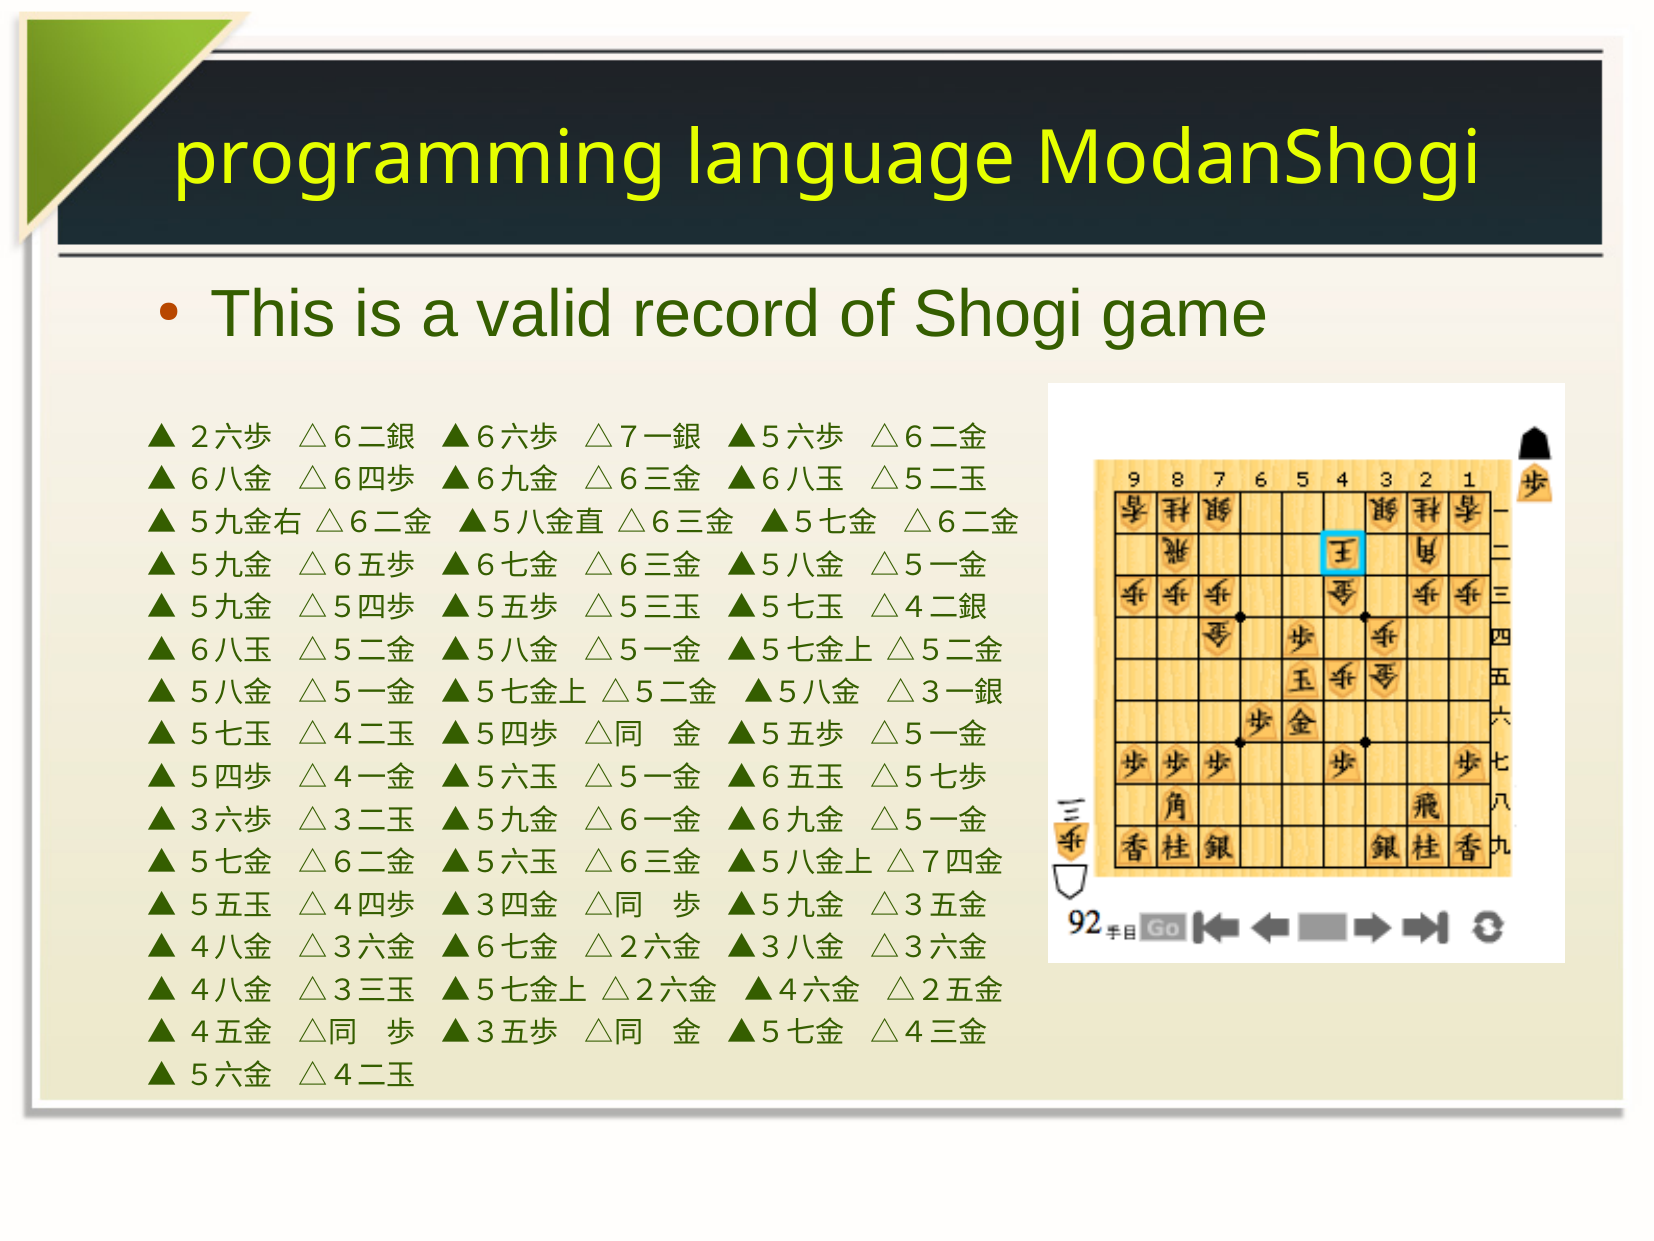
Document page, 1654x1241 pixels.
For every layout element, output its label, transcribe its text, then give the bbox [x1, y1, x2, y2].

title programming language ModanShogi [121, 73, 1534, 237]
list This is a valid record of Shogi game [121, 276, 1534, 1087]
text_box ▲２六歩 △６二銀 ▲６六歩 △７一銀 ▲５六歩 △６二金 ▲６八金 △６四歩 ▲６九金 △６三金 ▲６八玉 △５二玉 ▲５九金右 △６二金 ▲５八金直 △６三金 ▲５七金 △６二金 ▲５九金 △６五歩 ▲６七金 △６三金 ▲５八金 △５一金 ▲５九金 △５四歩 ▲５五歩 △５三玉 ▲５七玉 △４二銀 ▲６八玉 △５二金 ▲５八金 △５一金 ▲５七金上 △５二金 ▲５八金 △５一金 ▲５七金上 △５二金 ▲５八金 △３一銀 ▲５七玉 △４二玉 ▲５四歩 △同 金 ▲５五歩 △５一金 ▲５四歩 △４一金 ▲５六玉 △５一金 ▲６五玉 △５七歩 ▲３六歩 △３二玉 ▲５九金 △６一金 ▲６九金 △５一金 ▲５七金 △６二金 ▲５六玉 △６三金 ▲５八金上 △７四金 ▲５五玉 △４四歩 ▲３四金 △同 歩 ▲５九金 △３五金 ▲４八金 △３六金 ▲６七金 △２六金 ▲３八金 △３六金 ▲４八金 △３三玉 ▲５七金上 △２六金 ▲４六金 △２五金 ▲４五金 △同 歩 ▲３五歩 △同 金 ▲５七金 △４三金 ▲５六金 △４二玉 [147, 413, 1029, 878]
picture [0, 0, 1654, 1241]
